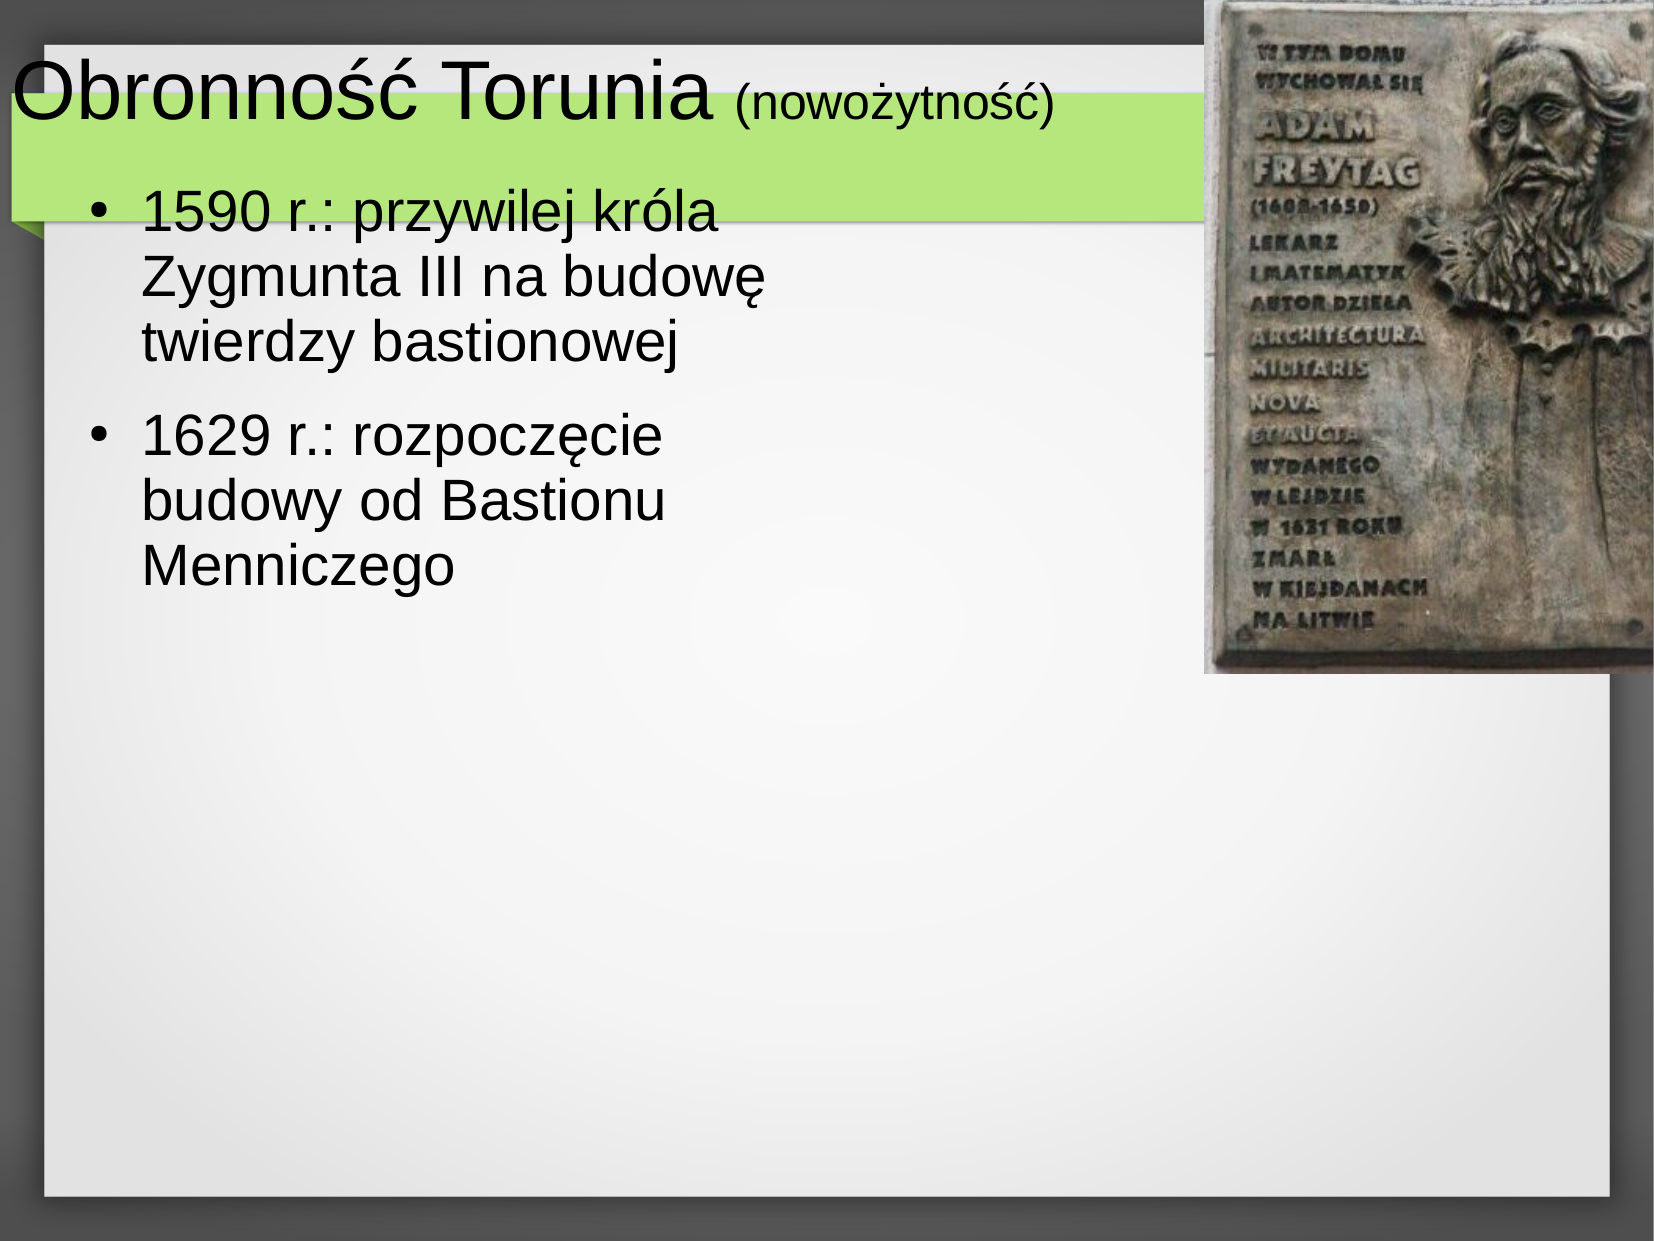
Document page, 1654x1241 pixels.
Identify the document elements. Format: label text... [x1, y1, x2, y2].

list 1590 r.: przywilej króla Zygmunta III na budowę twierdzy bastionowej 1629 r.: rozpoczęcie budowy od Bastionu Menniczego [70, 178, 863, 898]
title Obronność Torunia (nowożytność) [11, 0, 1204, 193]
picture [0, 0, 1654, 1241]
